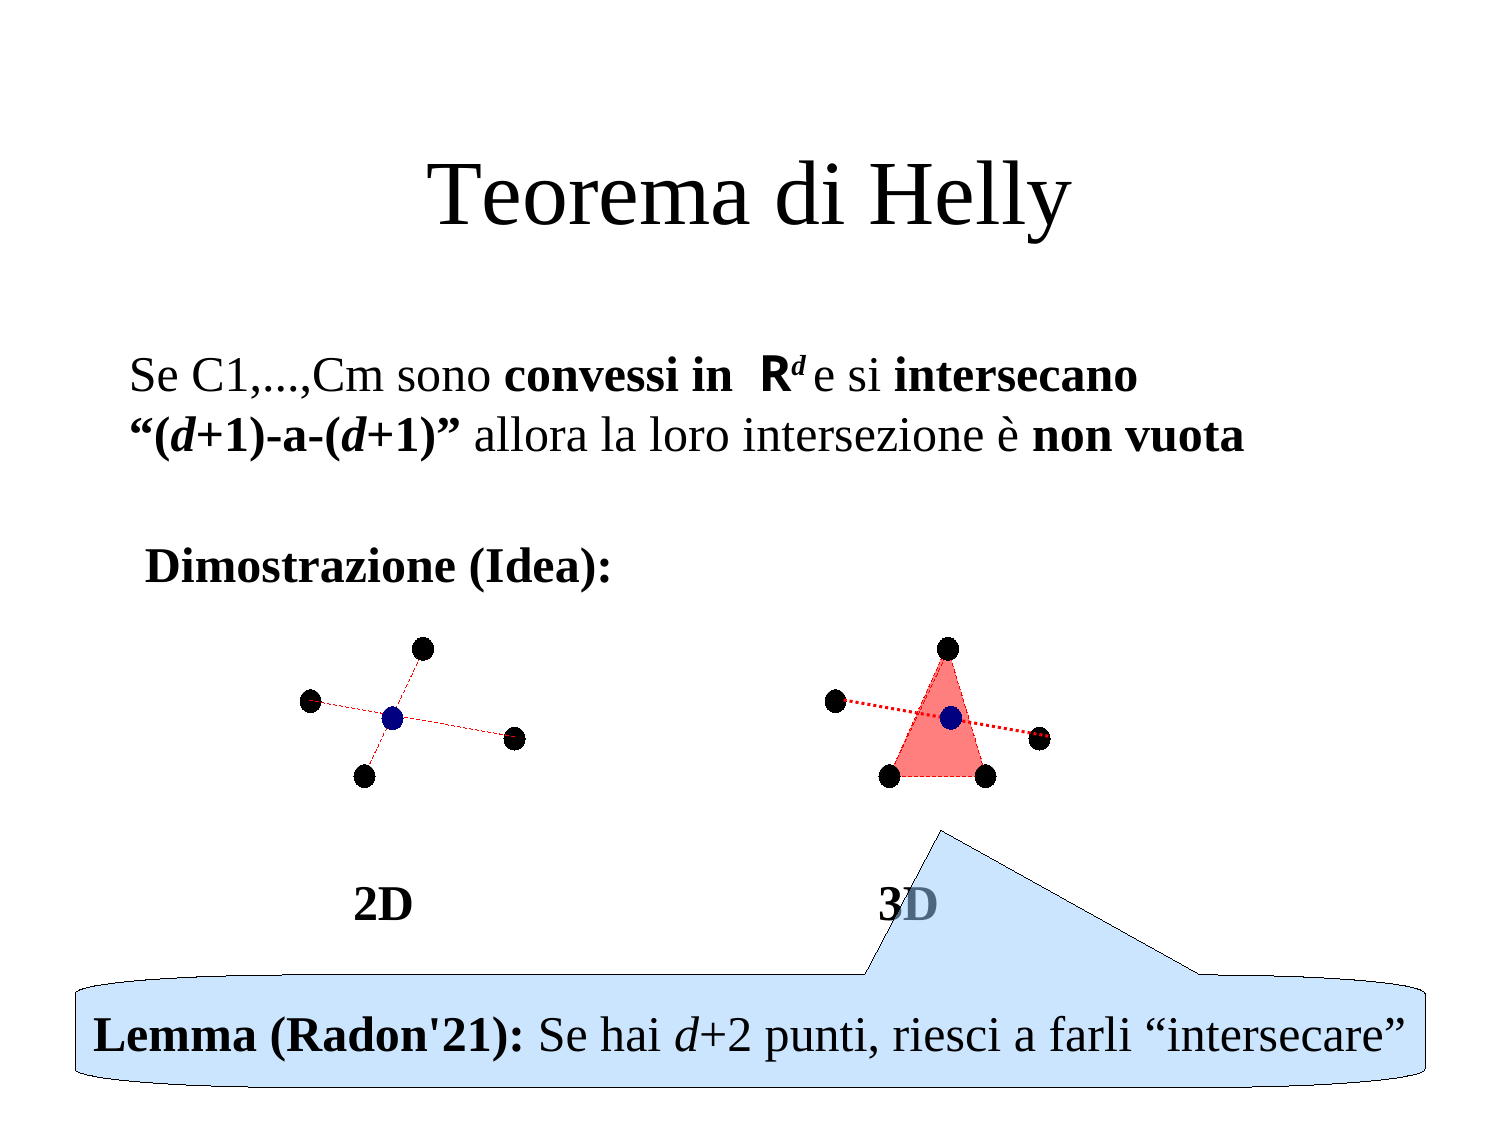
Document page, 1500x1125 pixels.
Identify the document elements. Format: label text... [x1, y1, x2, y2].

text_box [381, 706, 404, 730]
text_box Dimostrazione (Idea): [130, 525, 1013, 601]
text_box [412, 637, 434, 661]
text_box Se C1,...,Cm sono convessi in Rd e si intersecano “(d+1)-a-(d+1)” allora la loro intersezione è non vuota [114, 334, 1315, 470]
text_box 2D [338, 862, 451, 938]
title Teorema di Helly [112, 107, 1387, 280]
text_box [503, 727, 526, 751]
text_box [300, 689, 322, 713]
text_box 3D [863, 862, 923, 938]
text_box [353, 764, 376, 788]
text_box Lemma (Radon'21): Se hai d+2 punti, riesci a farli “intersecare” [75, 830, 1426, 1088]
text_box [825, 689, 846, 713]
text_box [878, 637, 997, 788]
text_box [1028, 727, 1051, 751]
